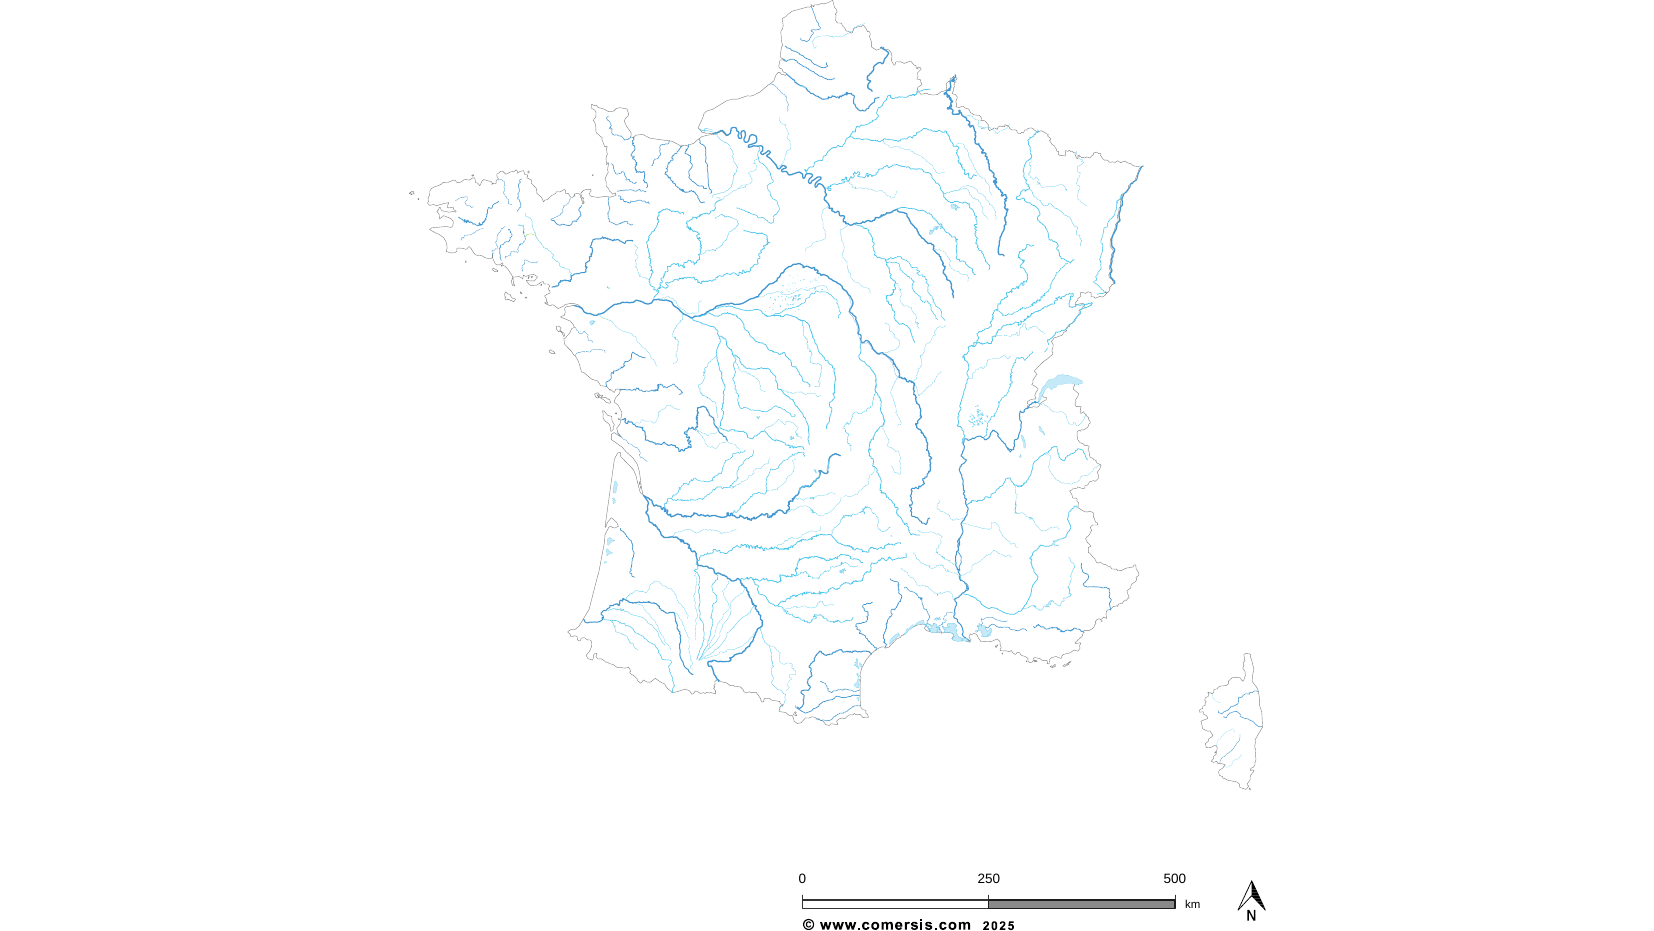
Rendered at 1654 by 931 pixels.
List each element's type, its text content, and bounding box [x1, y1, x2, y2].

text_box [939, 921, 947, 930]
text_box [427, 0, 1142, 726]
text_box [881, 921, 893, 930]
text_box [1008, 921, 1014, 931]
text_box [948, 921, 957, 930]
text_box [924, 921, 933, 930]
text_box 500 [1163, 871, 1188, 888]
text_box [999, 921, 1006, 930]
text_box [931, 624, 936, 632]
text_box [958, 921, 971, 930]
text_box [904, 921, 910, 930]
text_box [1237, 880, 1266, 911]
text_box [944, 624, 961, 641]
text_box [820, 922, 857, 930]
text_box 250 [977, 871, 1002, 888]
text_box [604, 413, 613, 430]
text_box [803, 918, 815, 931]
text_box [895, 921, 903, 930]
text_box [989, 901, 1174, 908]
text_box km [1185, 897, 1201, 912]
text_box [862, 921, 870, 930]
text_box [910, 921, 918, 930]
text_box [991, 921, 998, 931]
text_box [1247, 909, 1256, 921]
text_box 0 [798, 871, 807, 888]
text_box [803, 901, 988, 908]
text_box [983, 921, 989, 930]
text_box [871, 921, 880, 930]
text_box [505, 294, 514, 301]
